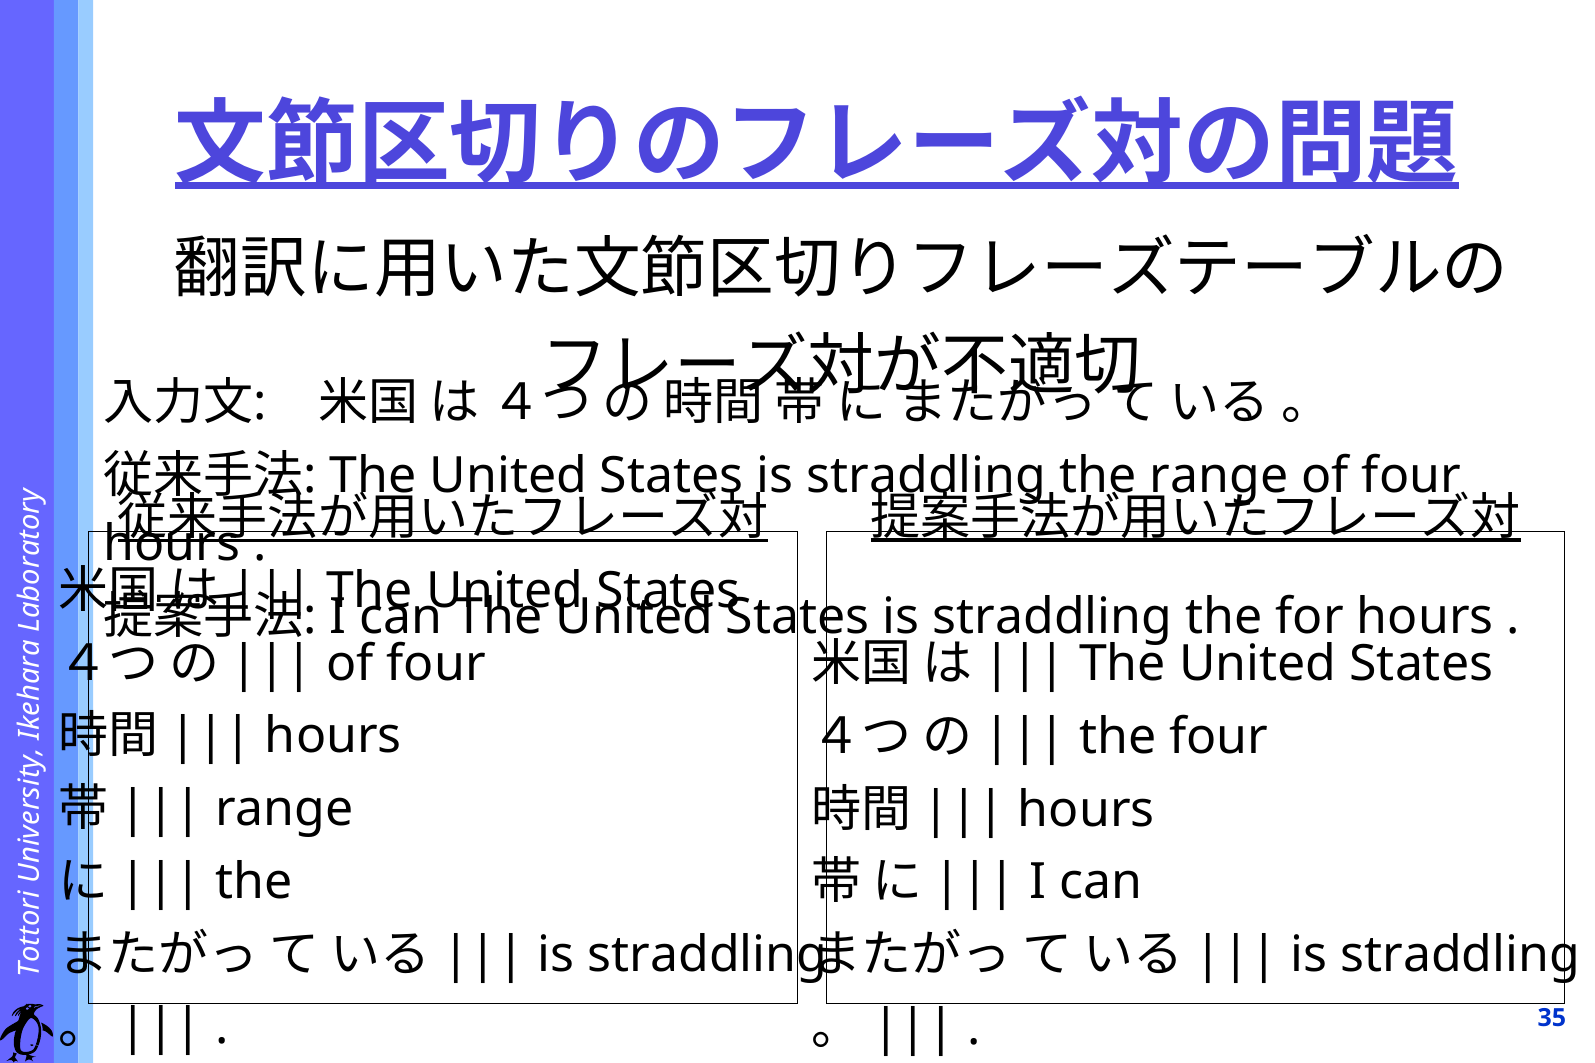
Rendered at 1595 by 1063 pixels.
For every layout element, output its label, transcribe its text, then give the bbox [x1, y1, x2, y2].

text_box 入力文: 米国 は ４つ の 時間 帯 に またがっ て いる 。 従来手法: The United States is straddling the range of four hours . 提案手法: I can The United States is straddling the for hours . [88, 354, 1595, 532]
text_box 提案手法が用いたフレーズ対 米国 は ||| The United States ４つ の ||| the four 時間 ||| hours 帯 に ||| I can またがっ て いる ||| is straddling 。 ||| . [826, 531, 1565, 1004]
text_box 従来手法が用いたフレーズ対 米国 は ||| The United States ４つ の ||| of four 時間 ||| hours 帯 ||| range に ||| the またがっ て いる ||| is straddling 。 ||| . [88, 531, 798, 1004]
text_box 翻訳に用いた文節区切りフレーズテーブルの フレーズ対が不適切 [88, 206, 1595, 354]
text_box 提案手法が用いたフレーズ対 米国 は ||| The United States ４つ の ||| the four 時間 ||| hours 帯 に ||| I can またがっ て いる ||| is straddling 。 ||| . [1160, 531, 1508, 538]
title 文節区切りのフレーズ対の問題 [92, 31, 1542, 206]
